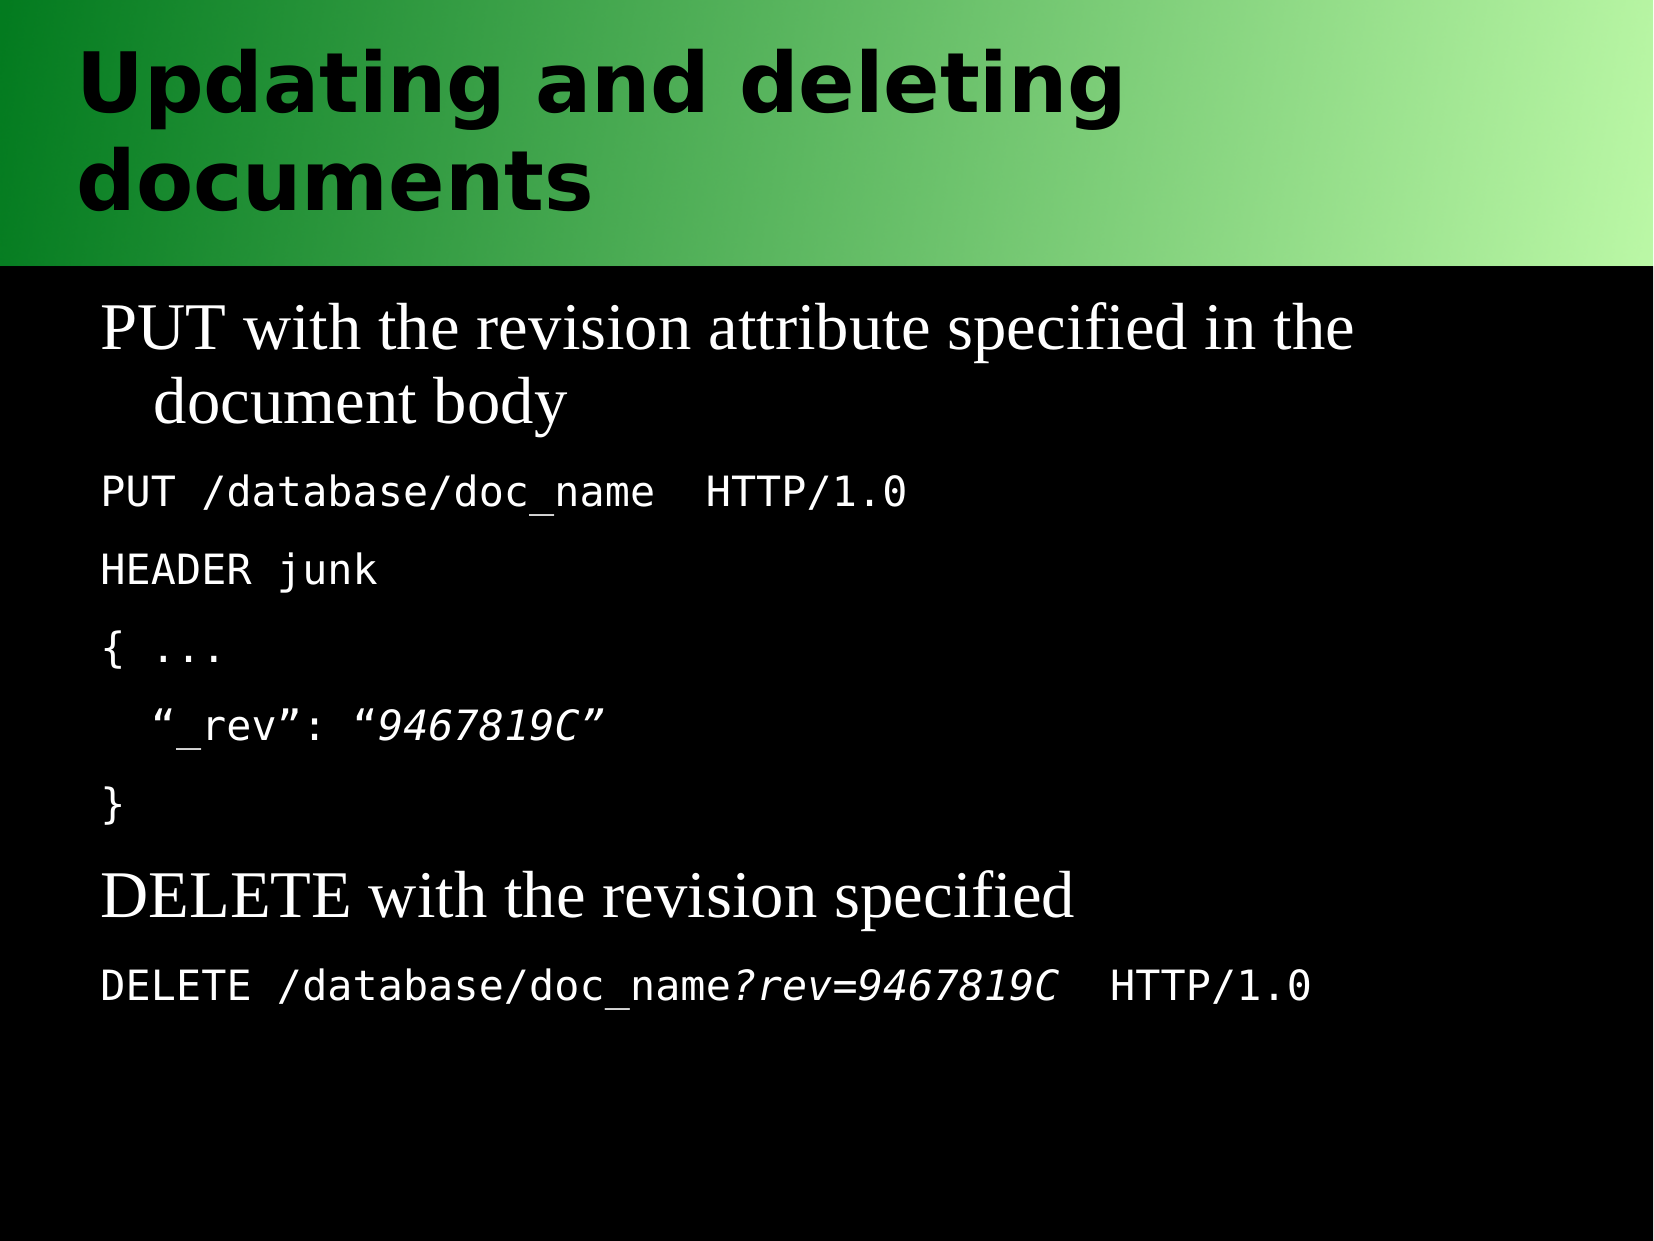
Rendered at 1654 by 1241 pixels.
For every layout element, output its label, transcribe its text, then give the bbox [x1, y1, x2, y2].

list PUT with the revision attribute specified in the document body PUT /database/doc_name HTTP/1.0 HEADER junk { ... “_rev”: “9467819C” } DELETE with the revision specified DELETE /database/doc_name?rev=9467819C HTTP/1.0 [82, 290, 1571, 1109]
picture [0, 0, 1654, 1241]
title Updating and deleting documents [76, 29, 1565, 237]
